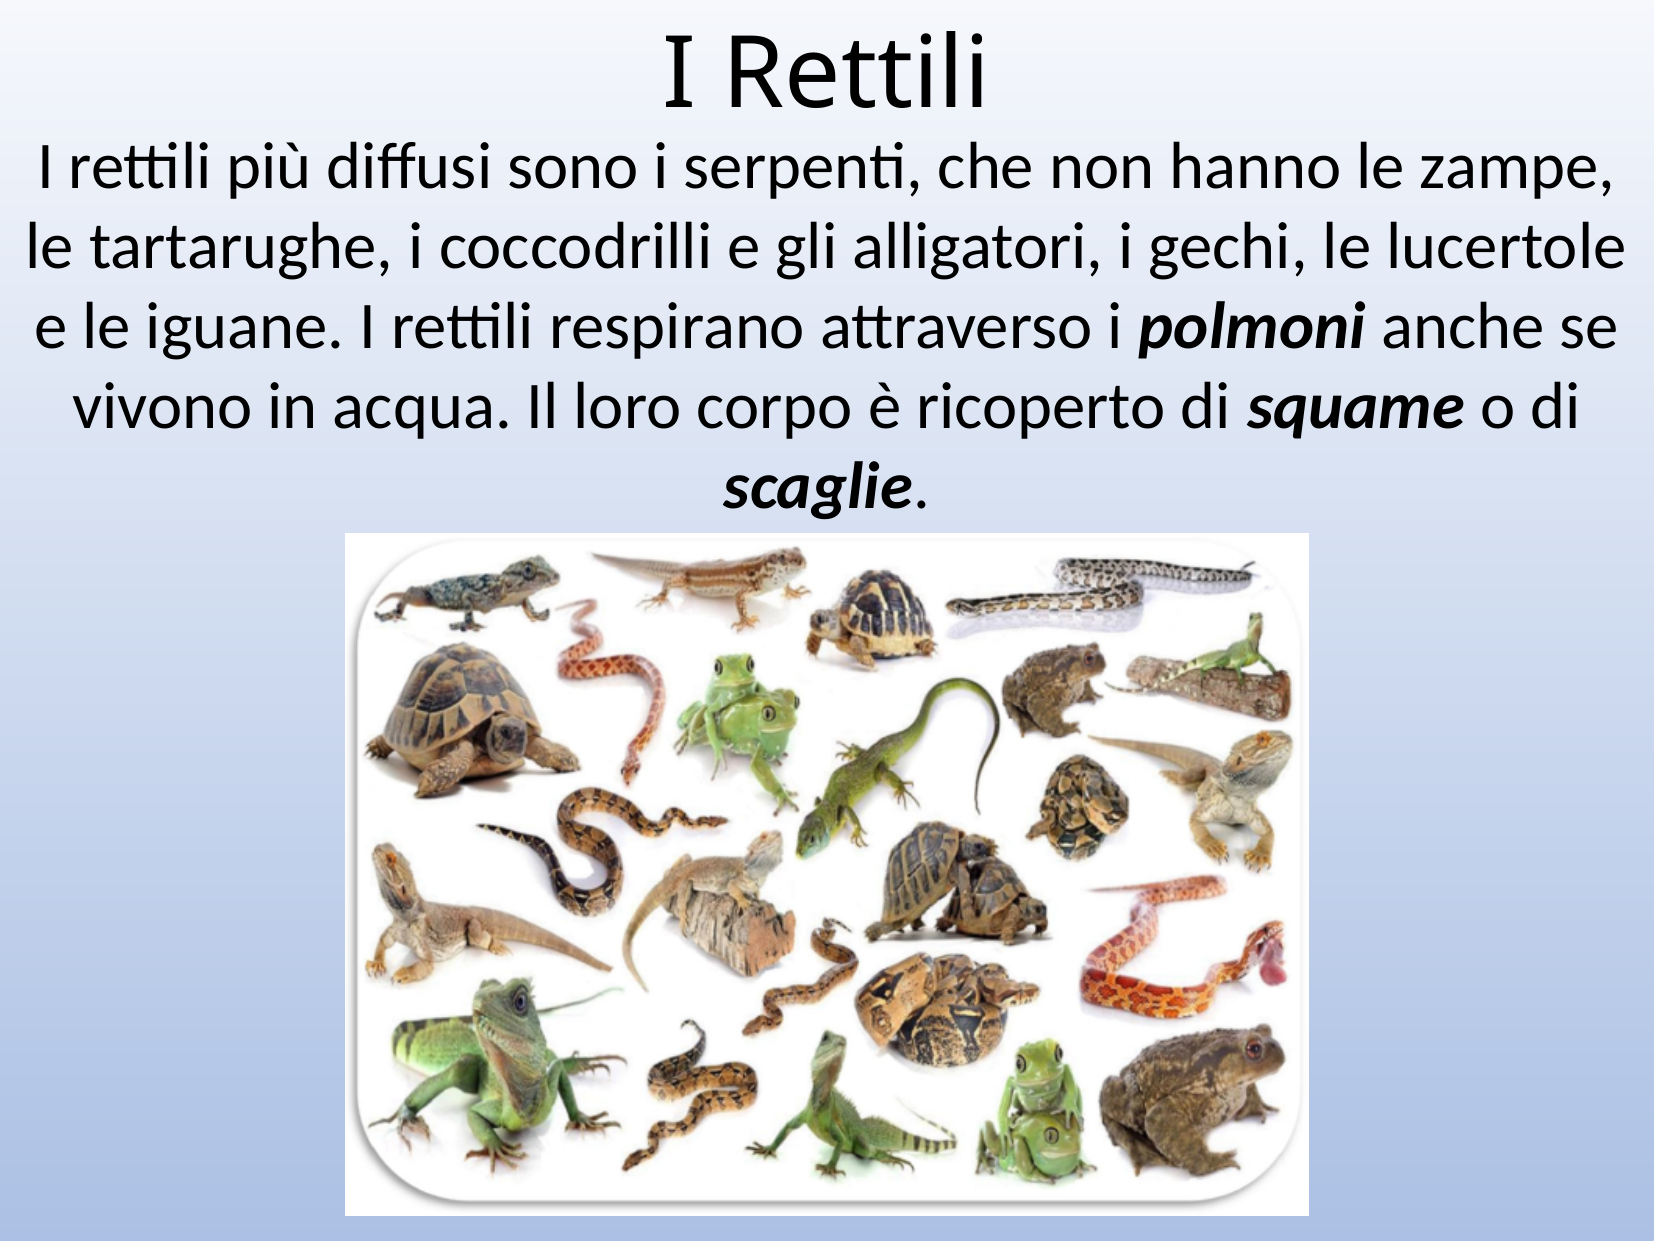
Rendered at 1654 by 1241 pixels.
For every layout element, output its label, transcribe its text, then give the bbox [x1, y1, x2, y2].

picture [345, 533, 1309, 1216]
text_box I rettili più diffusi sono i serpenti, che non hanno le zampe, le tartarughe, i coccodrilli e gli alligatori, i gechi, le lucertole e le iguane. I rettili respirano attraverso i polmoni anche se vivono in acqua. Il loro corpo è ricoperto di squame o di scaglie. [0, 114, 1654, 534]
text_box I Rettili [0, 0, 1654, 114]
